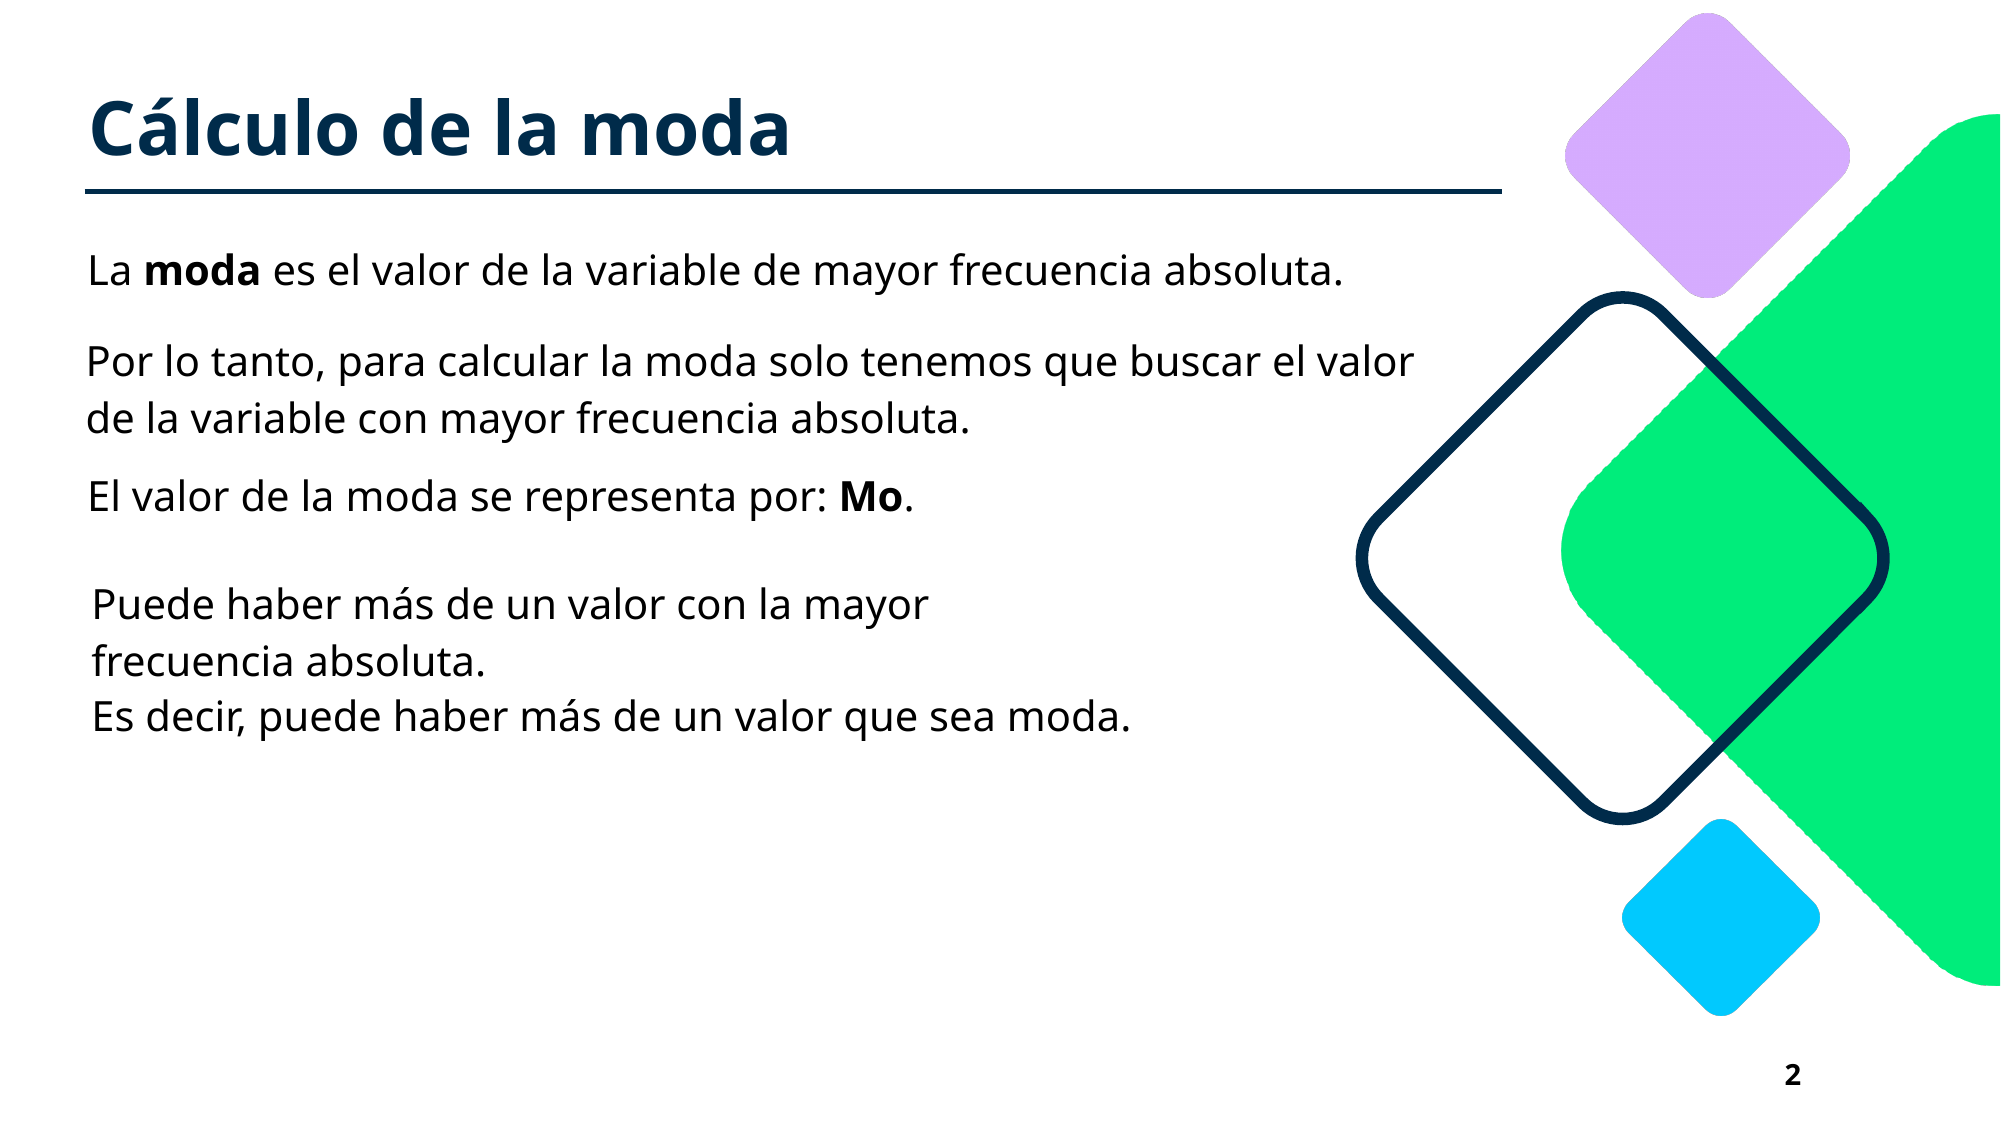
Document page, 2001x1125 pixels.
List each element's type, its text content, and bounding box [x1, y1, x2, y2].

text_box Por lo tanto, para calcular la moda solo tenemos que buscar el valor de la variable con mayor frecuencia absoluta. [70, 324, 1475, 443]
text_box El valor de la moda se representa por: Mo. [72, 459, 1034, 534]
picture [1561, 13, 2001, 1016]
text_box Es decir, puede haber más de un valor que sea moda. [76, 679, 1241, 791]
picture [1561, 304, 1877, 812]
text_box Puede haber más de un valor con la mayor frecuencia absoluta. [76, 566, 1063, 679]
text_box La moda es el valor de la variable de mayor frecuencia absoluta. [72, 233, 1477, 308]
title Cálculo de la moda [88, 29, 1329, 178]
